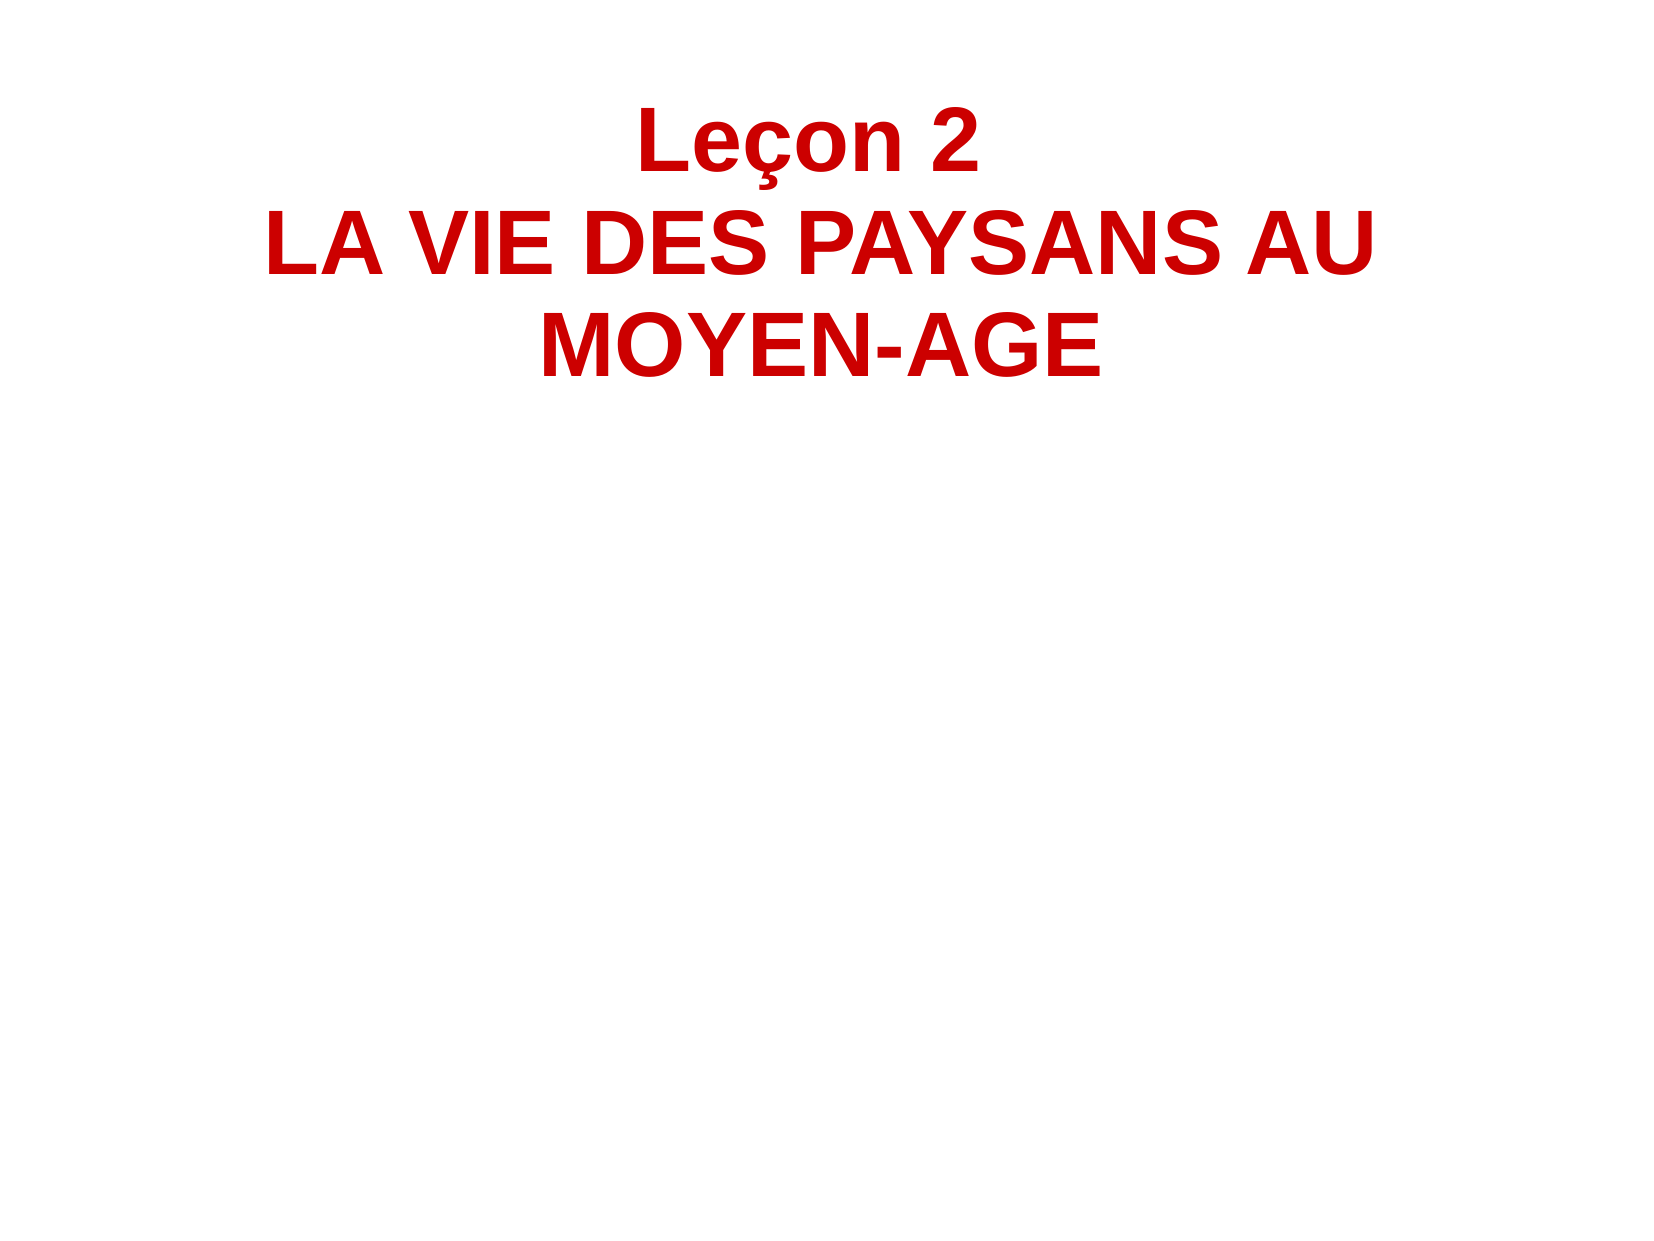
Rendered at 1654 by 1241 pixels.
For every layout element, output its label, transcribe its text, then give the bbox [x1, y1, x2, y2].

title Leçon 2 LA VIE DES PAYSANS AU MOYEN-AGE [77, 88, 1566, 397]
